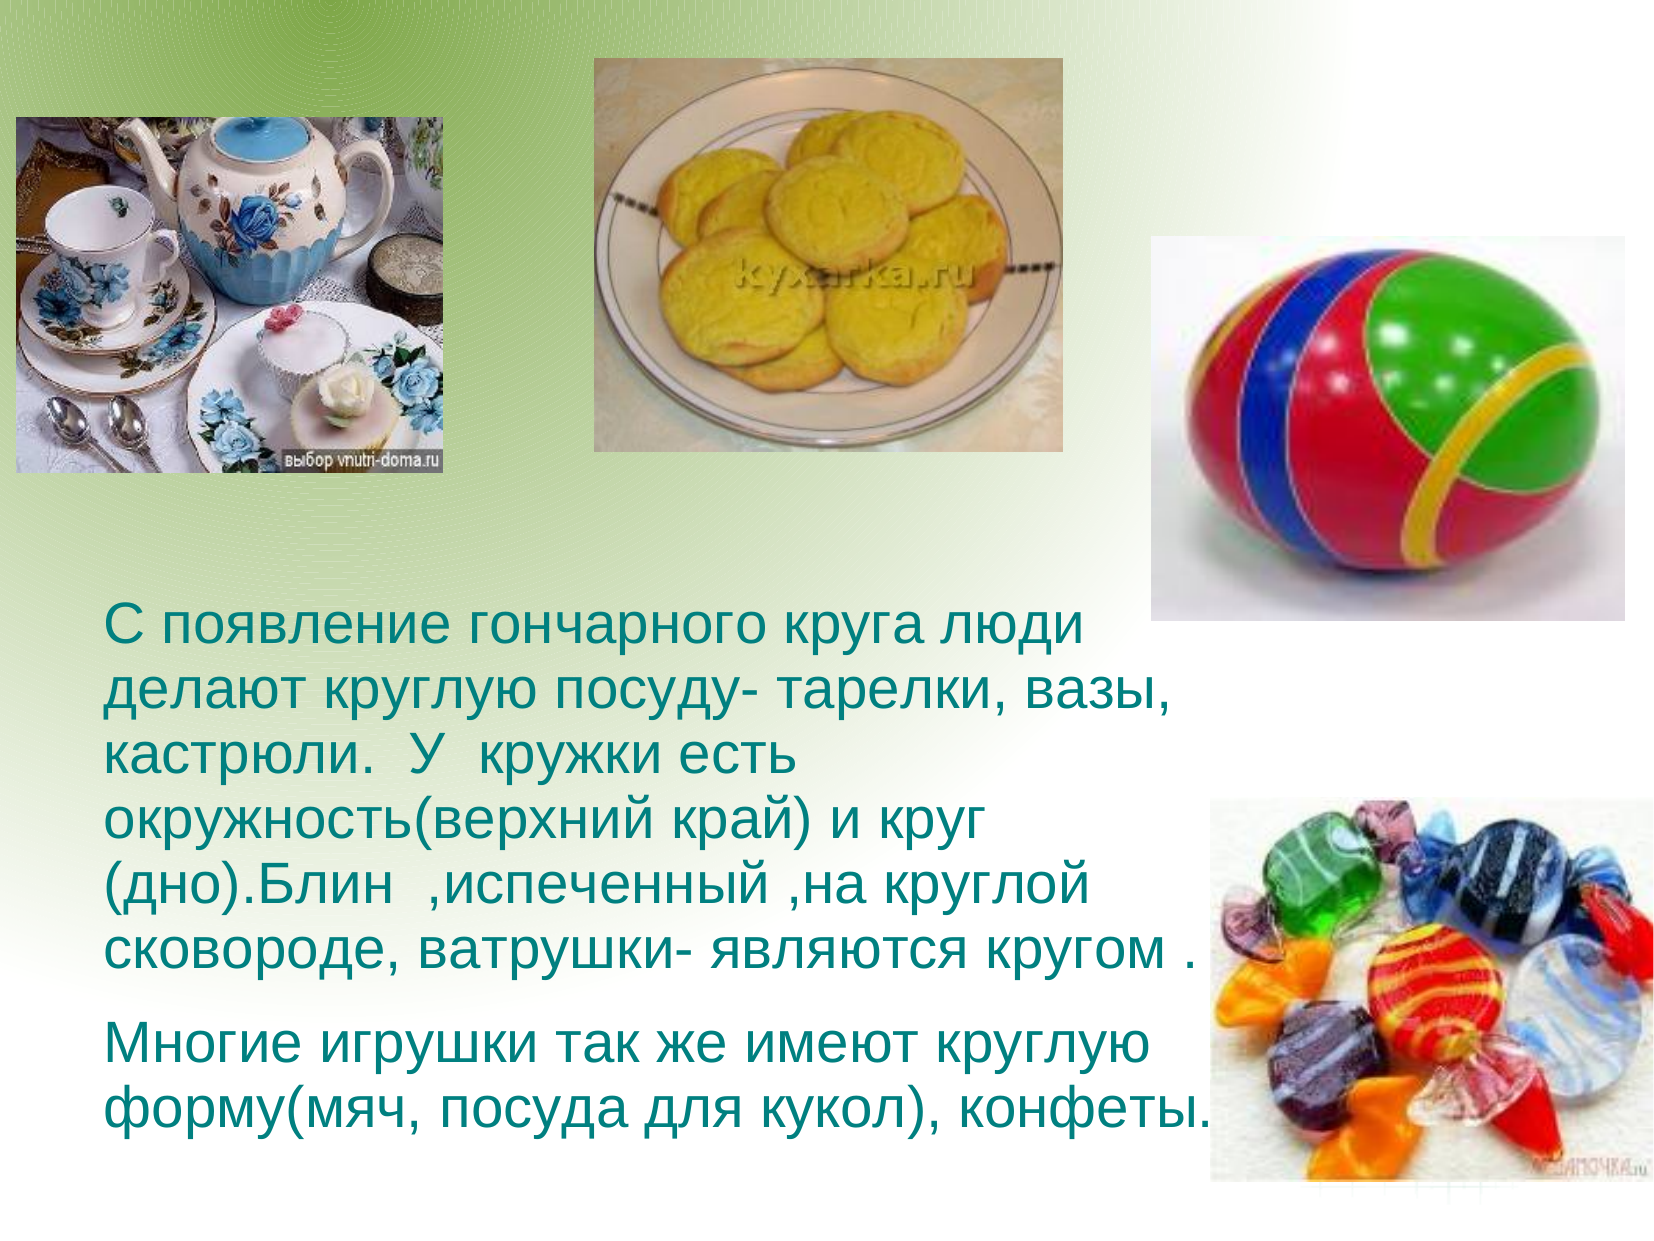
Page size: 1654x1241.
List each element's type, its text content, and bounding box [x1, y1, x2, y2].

picture [16, 117, 443, 473]
picture [1210, 792, 1654, 1211]
picture [1151, 236, 1625, 621]
picture [594, 58, 1063, 452]
list С появление гончарного круга люди делают круглую посуду- тарелки, вазы, кастрюли. У кружки есть окружность(верхний край) и круг (дно).Блин ,испеченный ,на круглой сковороде, ватрушки- являются кругом . Многие игрушки так же имеют круглую форму(мяч, посуда для кукол), конфеты. [32, 590, 1241, 1182]
